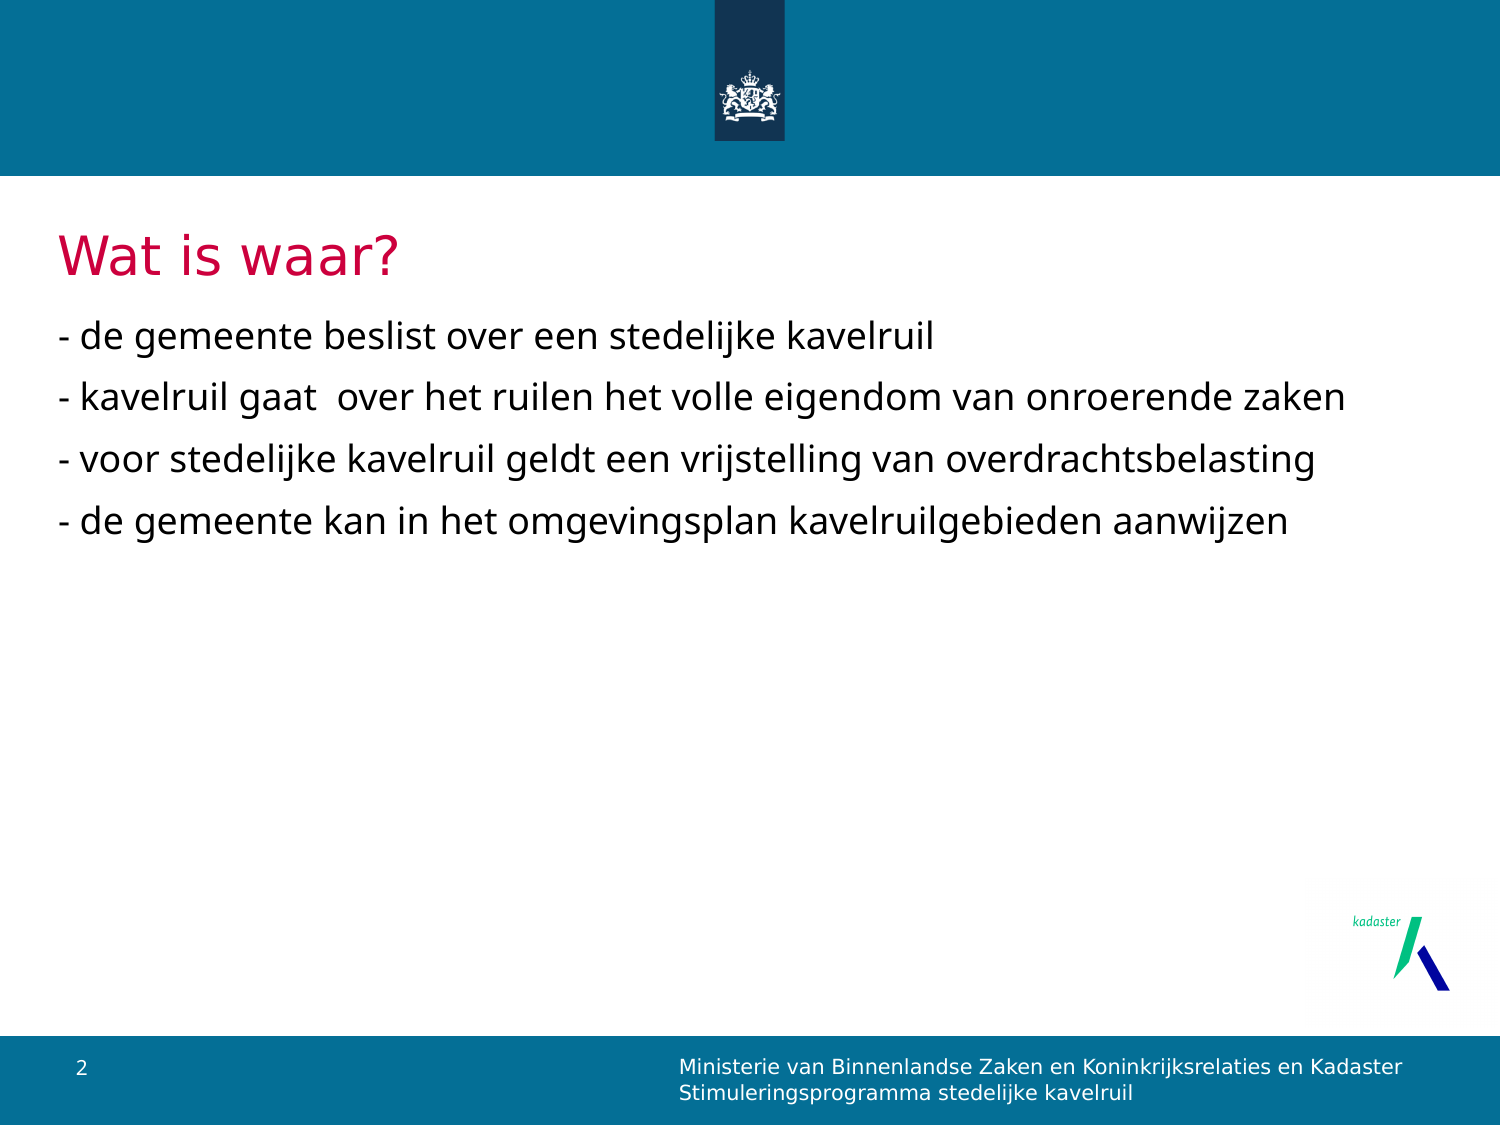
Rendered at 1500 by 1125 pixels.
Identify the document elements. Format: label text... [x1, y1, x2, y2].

title Wat is waar? [57, 221, 1439, 287]
text_box [61, 1047, 178, 1107]
text_box Ministerie van Binnenlandse Zaken en Koninkrijksrelaties en Kadaster Stimuleringsprogramma stedelijke kavelruil [663, 1046, 1439, 1117]
picture [1305, 878, 1498, 1028]
list - de gemeente beslist over een stedelijke kavelruil - kavelruil gaat over het ruilen het volle eigendom van onroerende zaken - voor stedelijke kavelruil geldt een vrijstelling van overdrachtsbelasting - de gemeente kan in het omgevingsplan kavelruilgebieden aanwijzen [58, 311, 1440, 652]
